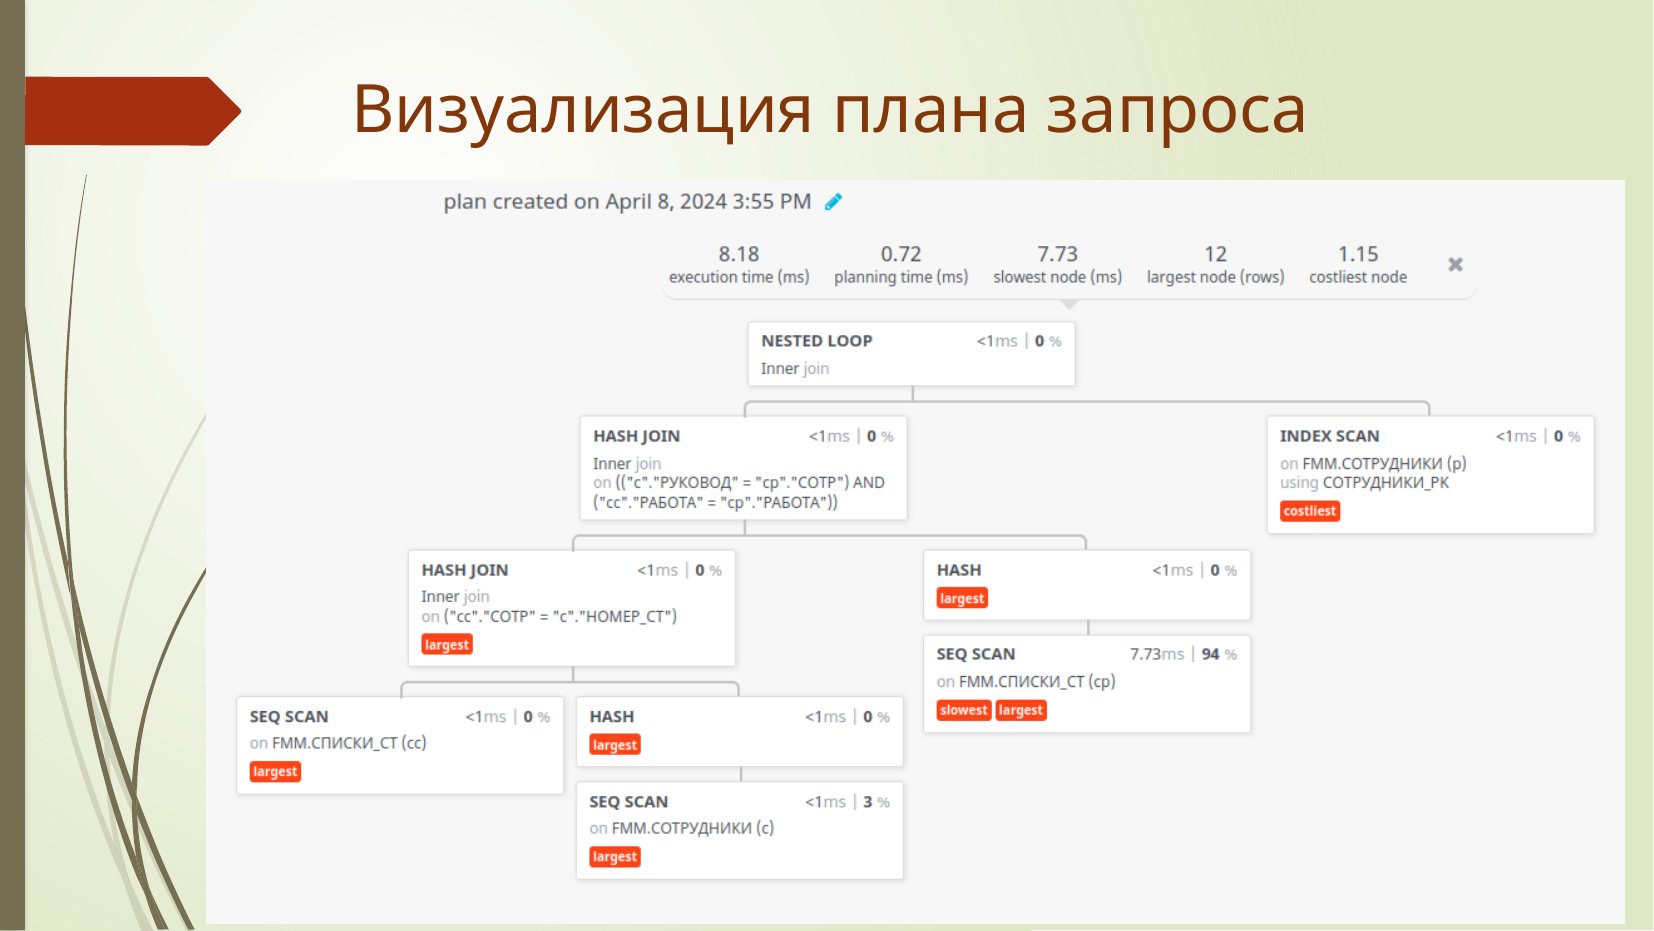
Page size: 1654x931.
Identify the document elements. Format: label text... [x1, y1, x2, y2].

picture [206, 180, 1625, 924]
title Визуализация плана запроса [351, 47, 1561, 166]
